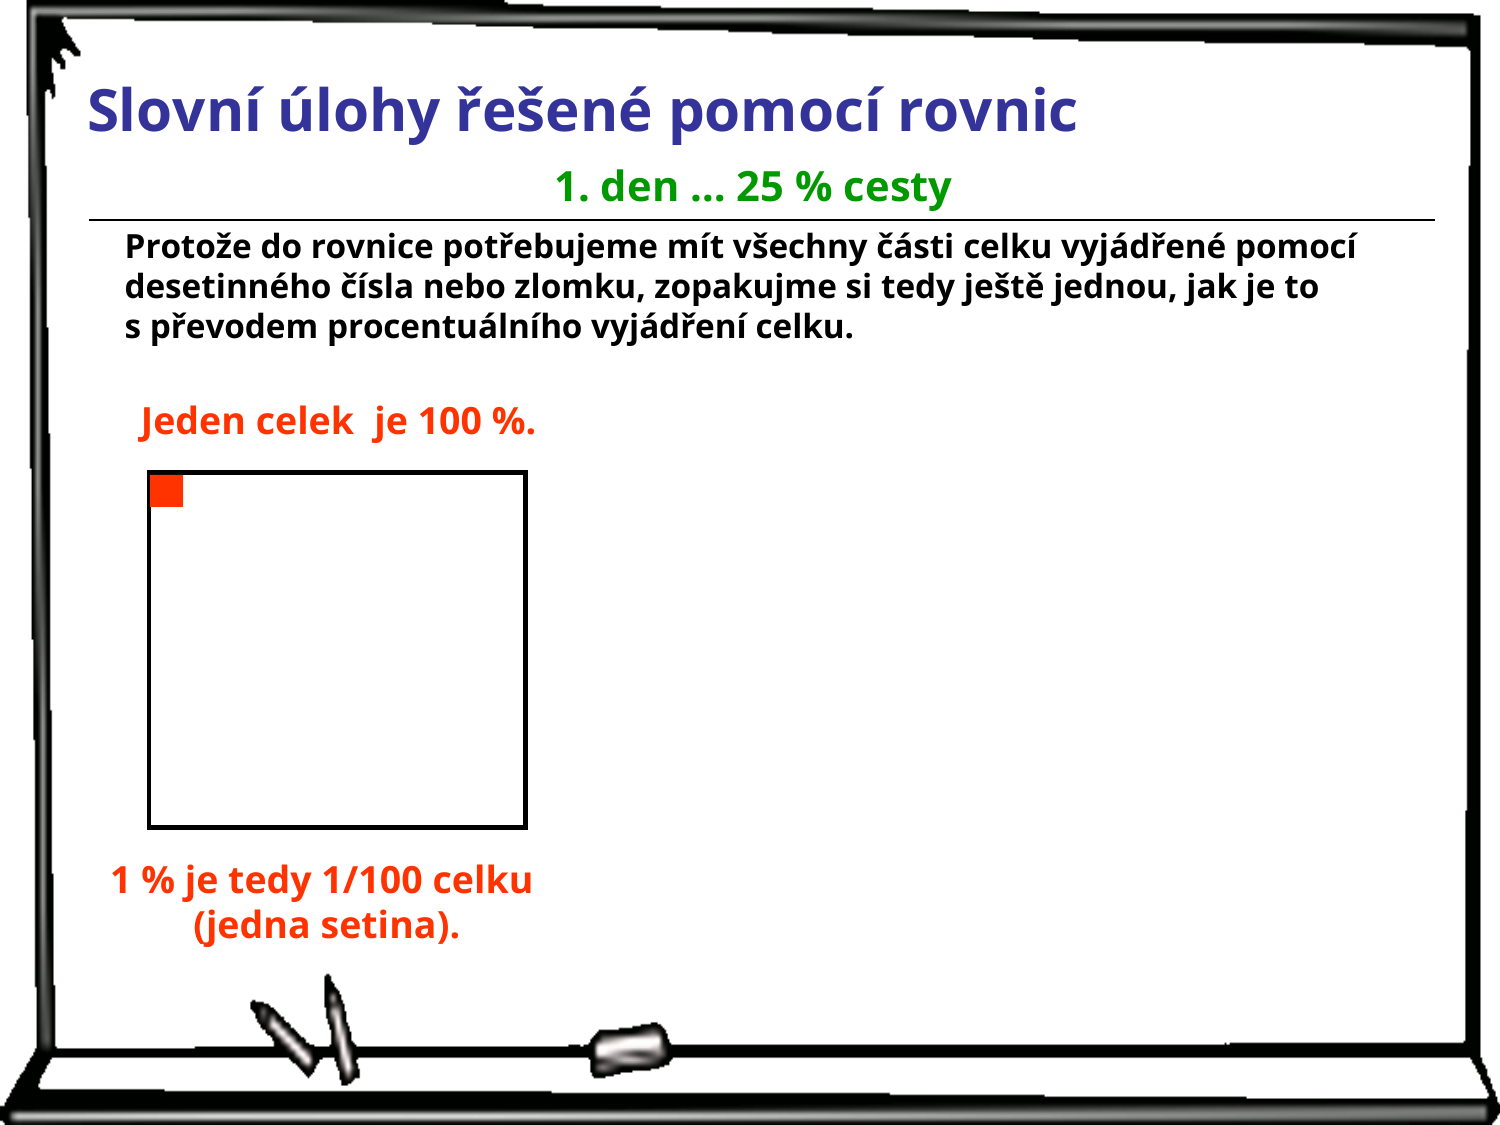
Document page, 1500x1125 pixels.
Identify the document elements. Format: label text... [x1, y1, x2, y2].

table_cell [298, 1062, 336, 1125]
table_cell [147, 1062, 184, 1125]
table_cell [147, 538, 184, 604]
table_cell [336, 1062, 373, 1125]
table_header [336, 473, 373, 538]
table_cell [449, 996, 487, 1062]
table_cell [184, 939, 222, 996]
text_box [148, 472, 526, 828]
table_cell [373, 734, 411, 800]
table_cell [373, 669, 411, 734]
table_cell [147, 734, 184, 800]
table_cell [487, 538, 525, 604]
text_box 1. den … 25 % cesty [76, 160, 1431, 209]
table_cell [336, 996, 373, 1062]
table_cell [411, 800, 449, 864]
table_cell [336, 800, 373, 864]
table_cell [298, 800, 336, 864]
table_cell [449, 604, 487, 669]
table_cell [487, 996, 525, 1062]
table_cell [373, 538, 411, 604]
table_cell [411, 538, 449, 604]
table_cell [487, 734, 525, 800]
table_header [487, 473, 525, 538]
table_cell [184, 996, 222, 1062]
table_cell [222, 604, 260, 669]
table_header [298, 473, 336, 538]
table_header [222, 473, 260, 538]
table_cell [222, 1062, 260, 1125]
table_cell [147, 939, 184, 996]
table_cell [298, 996, 336, 1062]
table_header [147, 473, 184, 538]
text_box [150, 474, 184, 507]
text_box 1 % je tedy 1/100 celku (jedna setina). [76, 864, 578, 939]
table_cell [260, 669, 298, 734]
table_cell [260, 538, 298, 604]
table_cell [260, 800, 298, 864]
table_cell [298, 734, 336, 800]
table_cell [373, 1062, 411, 1125]
table_cell [373, 939, 411, 996]
table_cell [449, 800, 487, 864]
table_cell [184, 800, 222, 864]
table_cell [260, 996, 298, 1062]
table_cell [411, 604, 449, 669]
table_cell [411, 669, 449, 734]
table_cell [147, 604, 184, 669]
table_cell [449, 1062, 487, 1125]
table_cell [184, 538, 222, 604]
table_cell [184, 734, 222, 800]
table_cell [449, 734, 487, 800]
picture [0, 0, 1500, 1125]
table_cell [222, 538, 260, 604]
text_box Protože do rovnice potřebujeme mít všechny části celku vyjádřené pomocí desetinného čísla nebo zlomku, zopakujme si tedy ještě jednou, jak je to s převodem procentuálního vyjádření celku. [109, 231, 1445, 339]
table_cell [298, 939, 336, 996]
table_cell [336, 669, 373, 734]
table_cell [184, 669, 222, 734]
table_cell [222, 996, 260, 1062]
table_cell [298, 669, 336, 734]
table_header [373, 473, 411, 538]
table_cell [298, 538, 336, 604]
table_cell [487, 669, 525, 734]
table_cell [147, 669, 184, 734]
table_cell [449, 939, 487, 996]
table_cell [222, 800, 260, 864]
text_box Slovní úlohy řešené pomocí rovnic [72, 54, 1341, 162]
table_cell [147, 996, 184, 1062]
table_cell [411, 734, 449, 800]
table_cell [449, 538, 487, 604]
table_cell [260, 1062, 298, 1125]
table_cell [184, 604, 222, 669]
table_cell [222, 734, 260, 800]
table_cell [336, 939, 373, 996]
table_cell [411, 996, 449, 1062]
table_cell [336, 604, 373, 669]
table_header [449, 473, 487, 538]
table_cell [336, 734, 373, 800]
table_cell [373, 996, 411, 1062]
table_cell [260, 939, 298, 996]
text_box je 100 %. [123, 401, 562, 438]
table_cell [222, 669, 260, 734]
table_cell [336, 538, 373, 604]
table_cell [298, 604, 336, 669]
table_cell [487, 800, 525, 864]
table_cell [487, 939, 525, 996]
table_cell [184, 1062, 222, 1125]
table_cell [260, 604, 298, 669]
table_cell [260, 734, 298, 800]
table_header [411, 473, 449, 538]
table_header [260, 473, 298, 538]
table_cell [487, 1062, 525, 1125]
table_cell [449, 669, 487, 734]
table_cell [147, 800, 184, 864]
table_cell [411, 939, 449, 996]
table_cell [222, 939, 260, 996]
table_cell [373, 604, 411, 669]
table_cell [487, 604, 525, 669]
table_cell [411, 1062, 449, 1125]
table_cell [373, 800, 411, 864]
table_header [184, 473, 222, 538]
